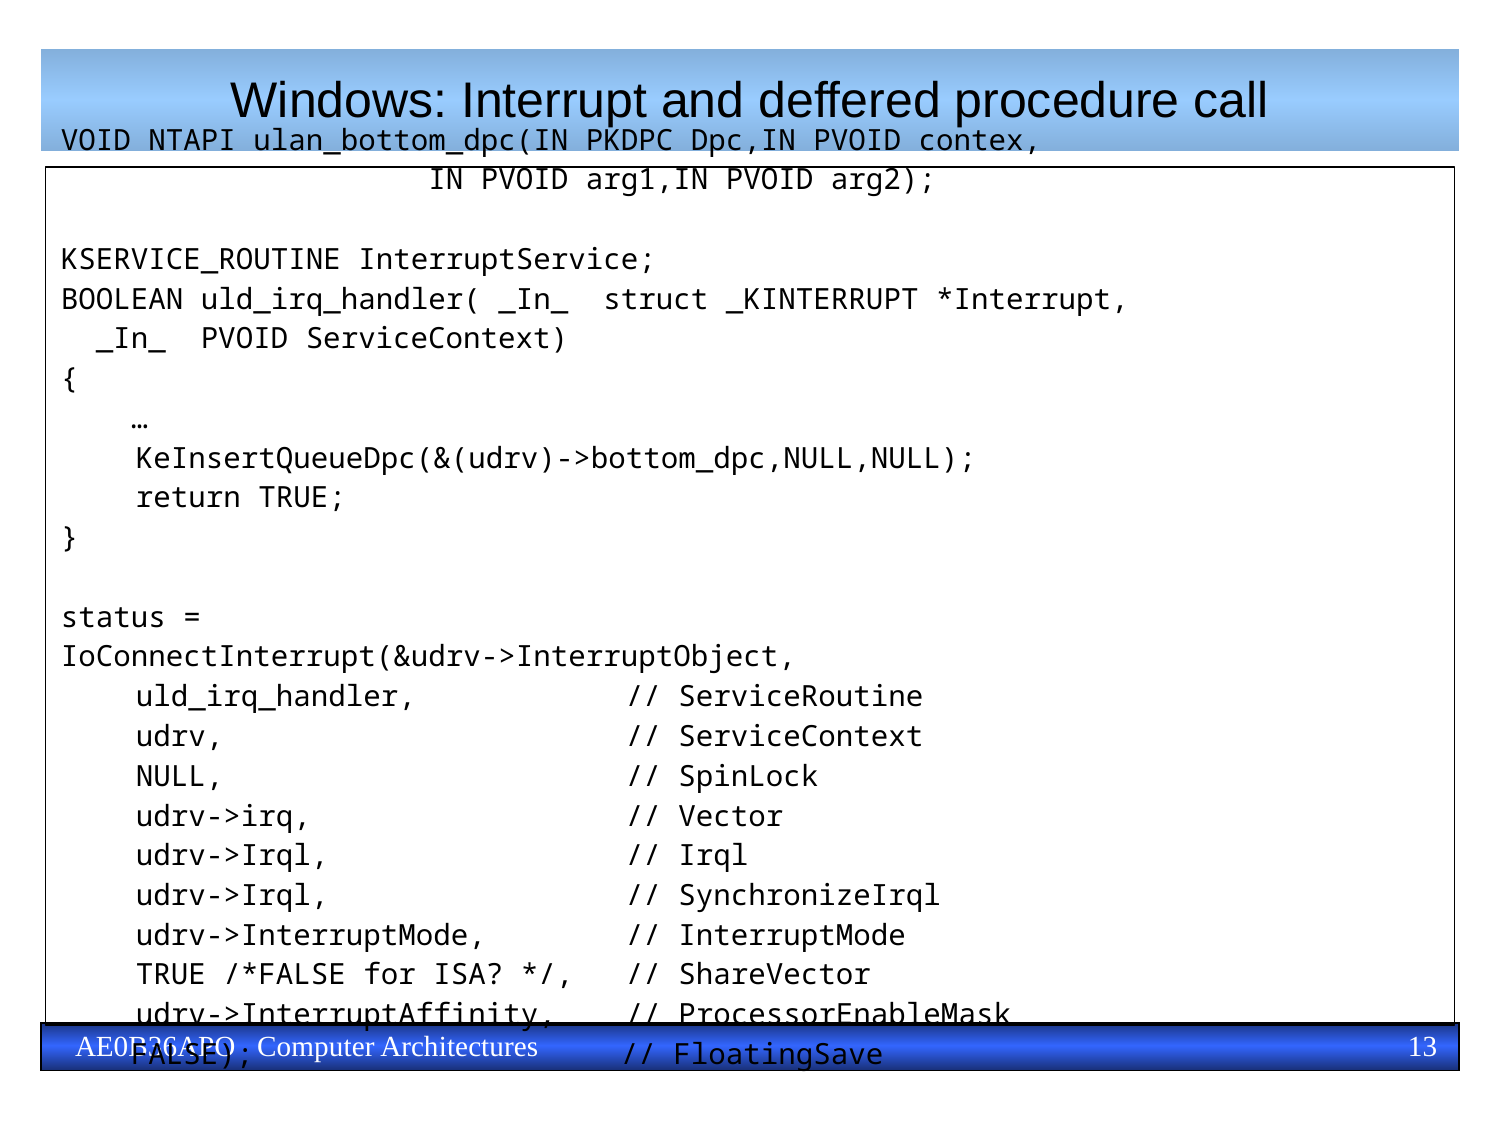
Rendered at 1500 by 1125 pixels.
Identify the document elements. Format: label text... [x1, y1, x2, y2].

text_box VOID NTAPI ulan_bottom_dpc(IN PKDPC Dpc,IN PVOID contex, IN PVOID arg1,IN PVOID arg2); KSERVICE_ROUTINE InterruptService; BOOLEAN uld_irq_handler( _In_ struct _KINTERRUPT *Interrupt, _In_ PVOID ServiceContext) { … KeInsertQueueDpc(&(udrv)->bottom_dpc,NULL,NULL); return TRUE; } status = IoConnectInterrupt(&udrv->InterruptObject, uld_irq_handler, // ServiceRoutine udrv, // ServiceContext NULL, // SpinLock udrv->irq, // Vector udrv->Irql, // Irql udrv->Irql, // SynchronizeIrql udrv->InterruptMode, // InterruptMode TRUE /*FALSE for ISA? */, // ShareVector udrv->InterruptAffinity, // ProcessorEnableMask FALSE); // FloatingSave [45, 166, 1455, 1025]
title Windows: Interrupt and deffered procedure call [41, 49, 1459, 151]
